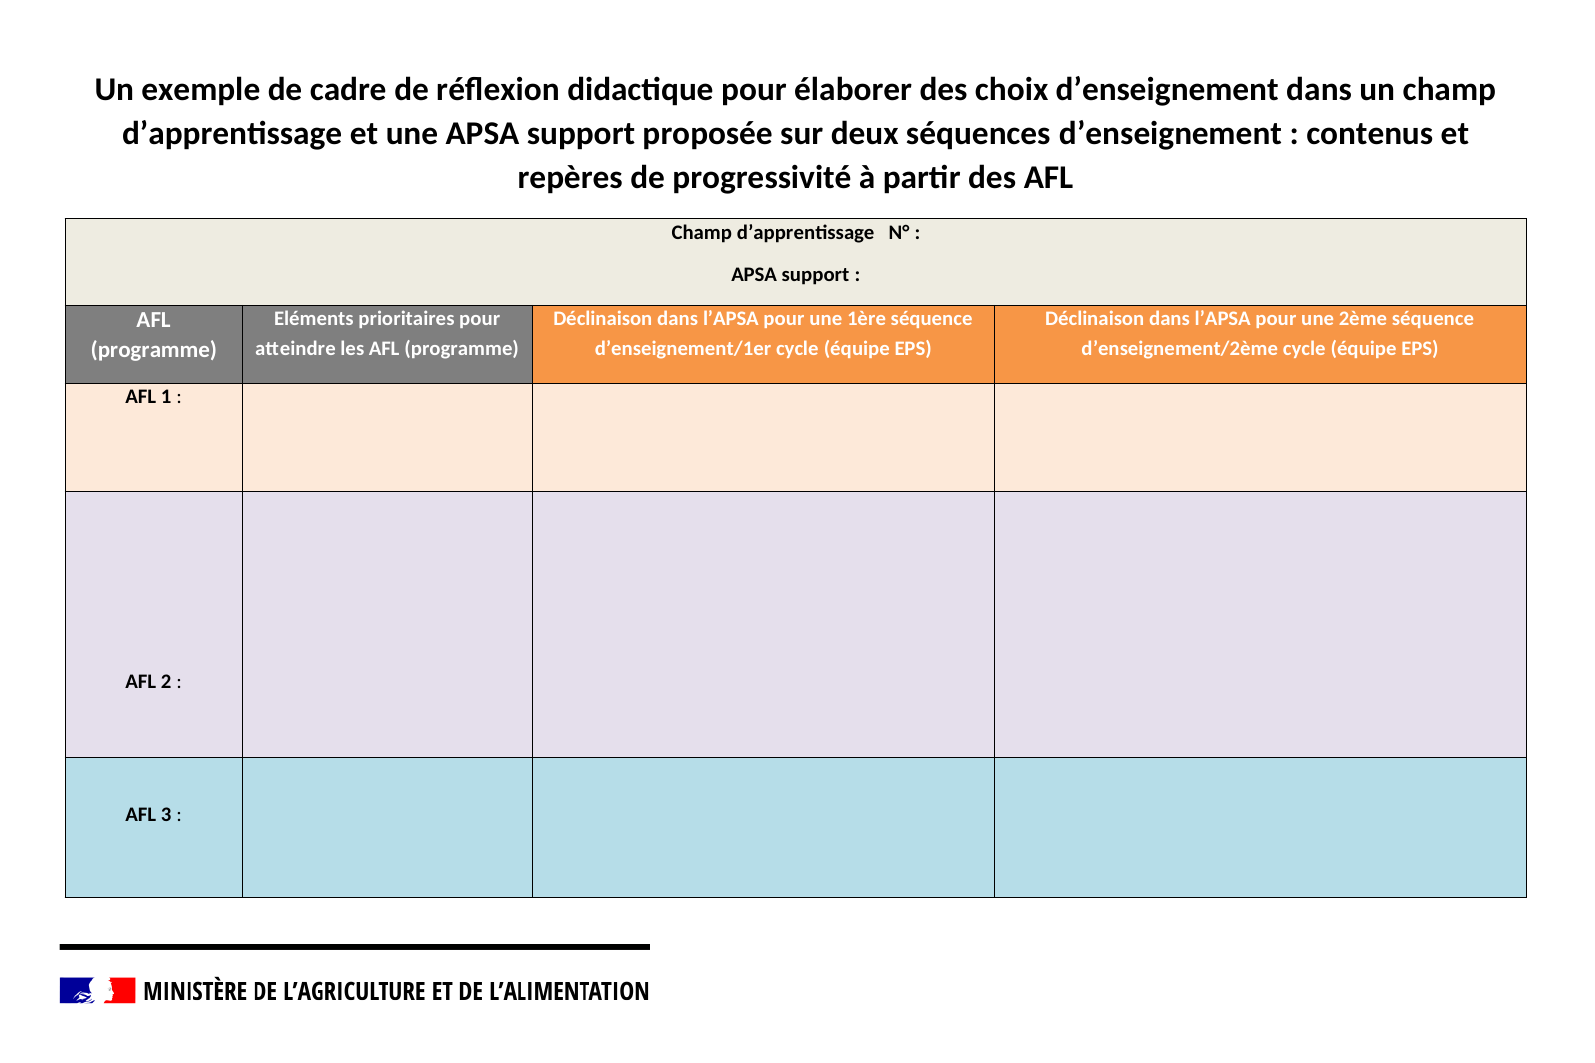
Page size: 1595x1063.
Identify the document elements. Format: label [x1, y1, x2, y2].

picture [59, 993, 650, 1004]
chart [50, 70, 1545, 993]
picture [50, 68, 1544, 990]
